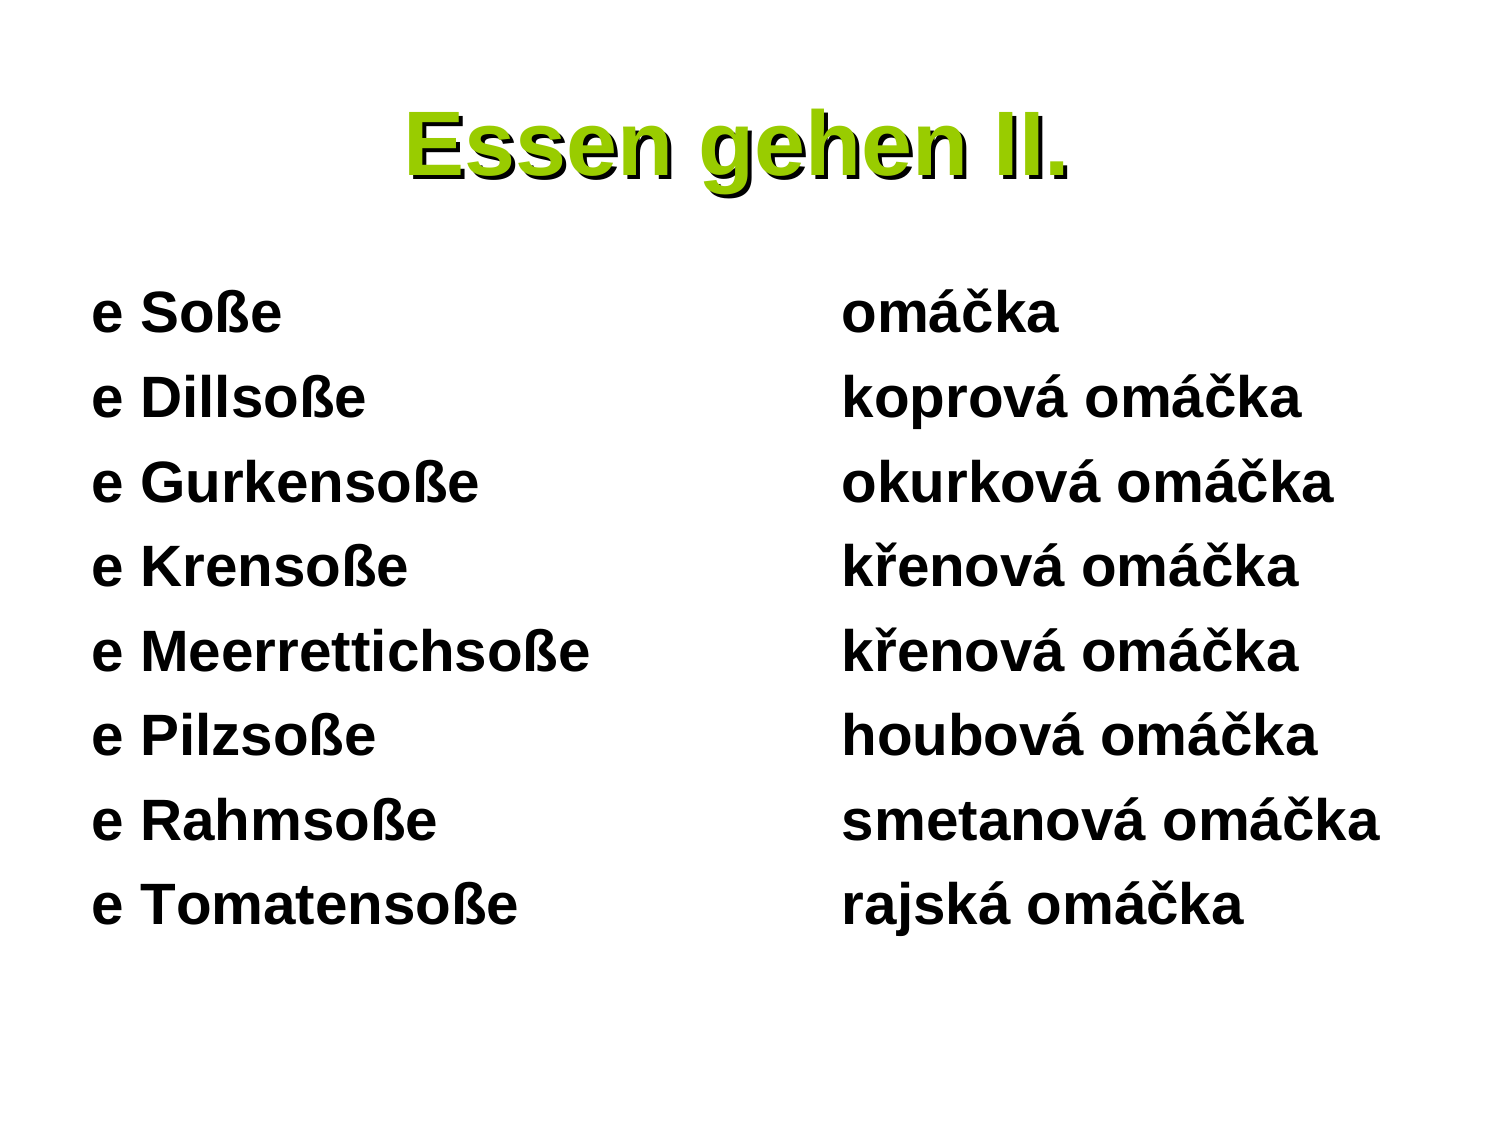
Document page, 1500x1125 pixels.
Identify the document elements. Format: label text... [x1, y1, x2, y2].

list e Soße omáčka e Dillsoße koprová omáčka e Gurkensoße okurková omáčka e Krensoße křenová omáčka e Meerrettichsoße křenová omáčka e Pilzsoße houbová omáčka e Rahmsoße smetanová omáčka e Tomatensoße rajská omáčka [76, 267, 1427, 1113]
title Essen gehen II. [75, 45, 1426, 233]
